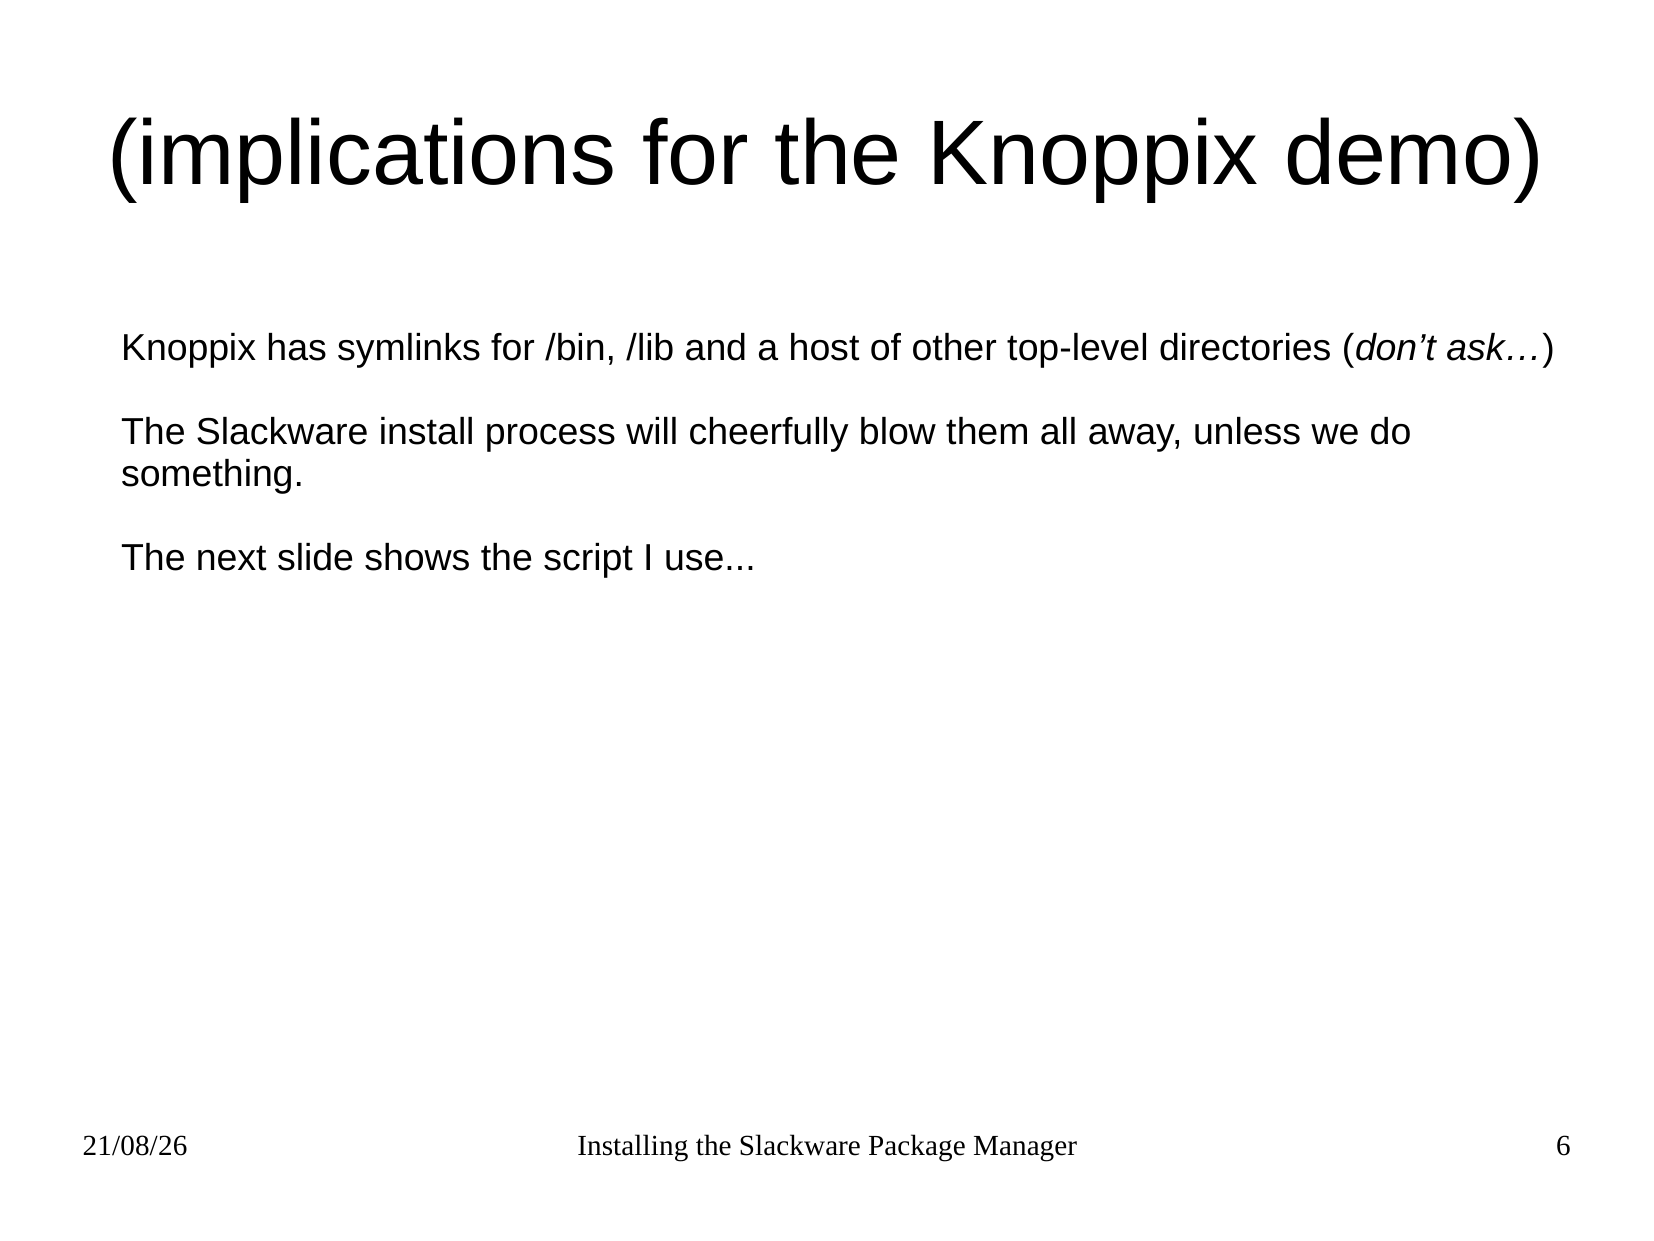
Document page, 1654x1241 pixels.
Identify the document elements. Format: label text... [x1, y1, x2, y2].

title (implications for the Knoppix demo) [82, 49, 1571, 257]
text_box Knoppix has symlinks for /bin, /lib and a host of other top-level directories (don’t ask…) The Slackware install process will cheerfully blow them all away, unless we do something. The next slide shows the script I use... [106, 318, 1583, 583]
